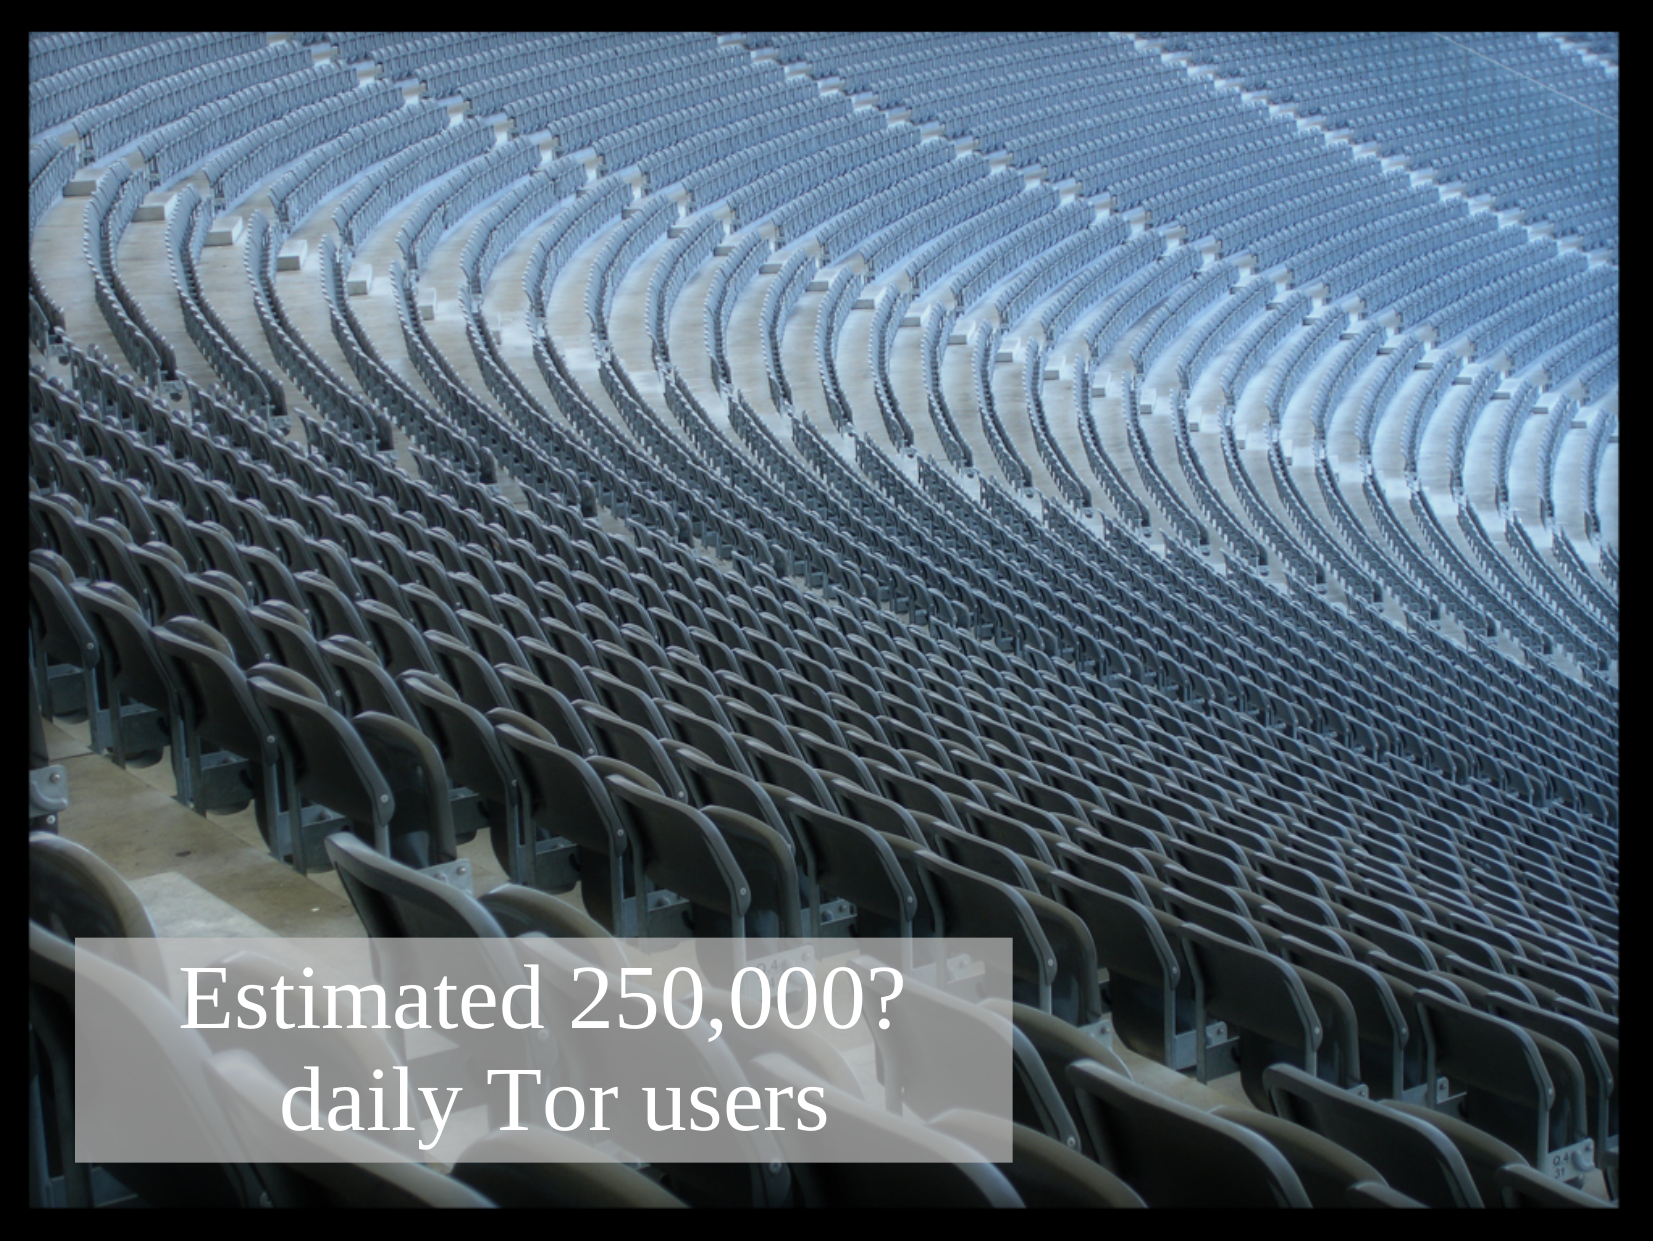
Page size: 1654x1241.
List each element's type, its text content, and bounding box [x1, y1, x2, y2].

picture [0, 0, 1653, 1238]
title Estimated 250,000? daily Tor users [75, 937, 1013, 1160]
